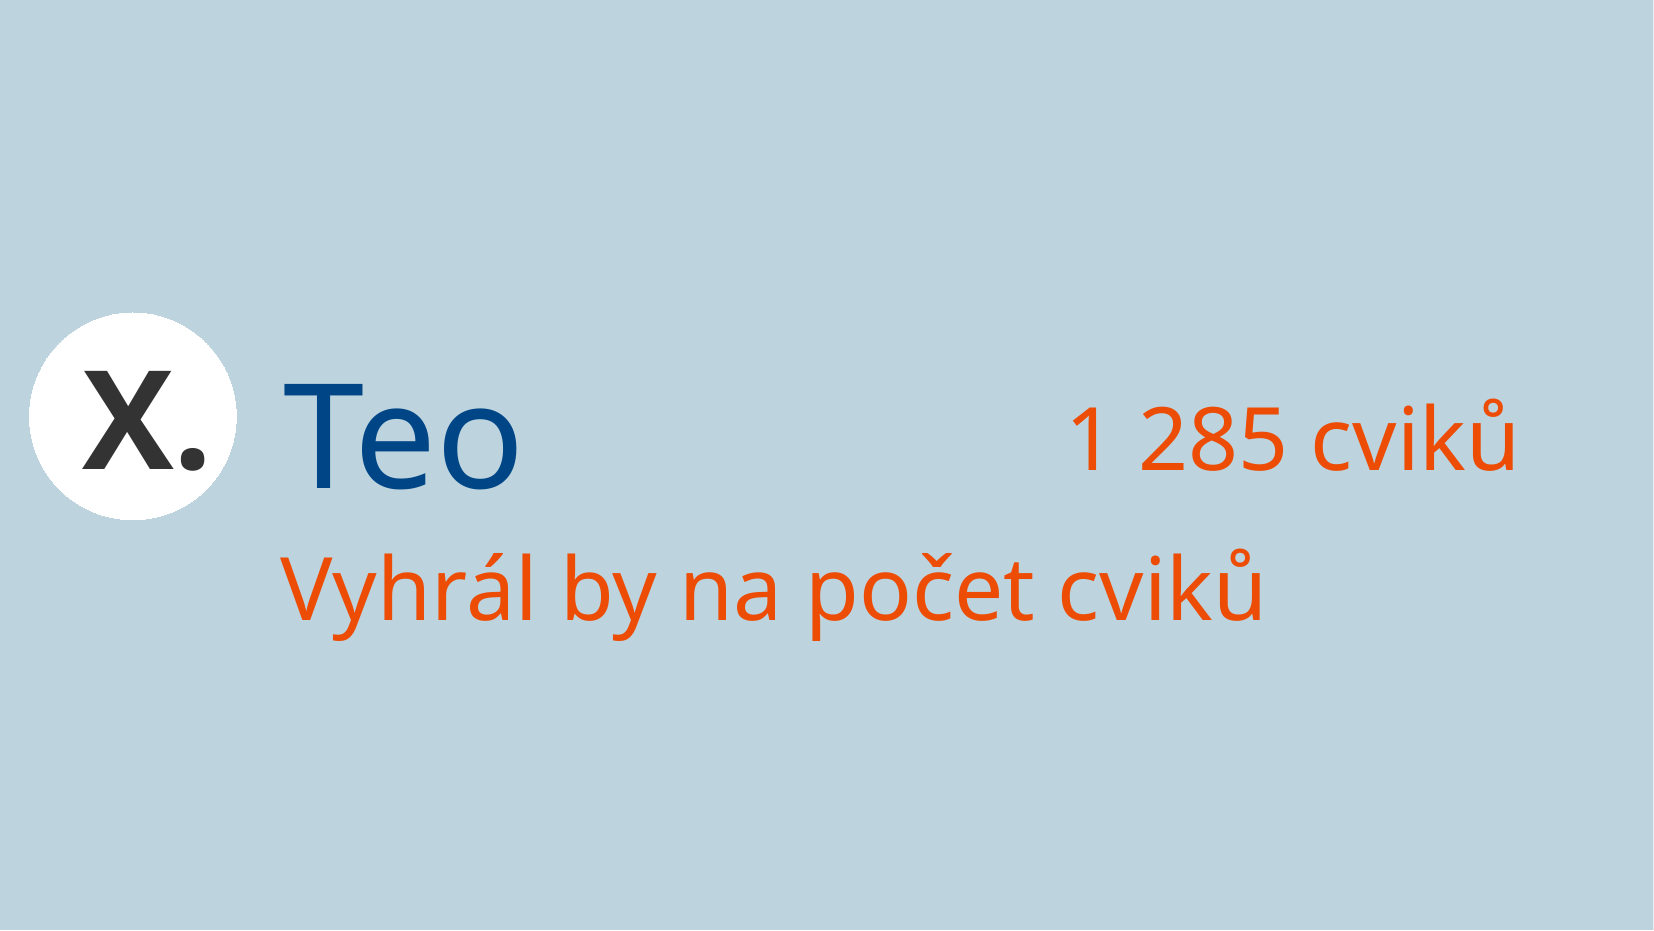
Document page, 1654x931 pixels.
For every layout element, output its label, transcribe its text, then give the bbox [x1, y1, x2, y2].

text_box 1 285 cviků [885, 369, 1536, 499]
subtitle Teo [283, 333, 1625, 609]
text_box Vyhrál by na počet cviků [265, 519, 1359, 649]
text_box [29, 344, 59, 489]
text_box X. [59, 312, 237, 520]
